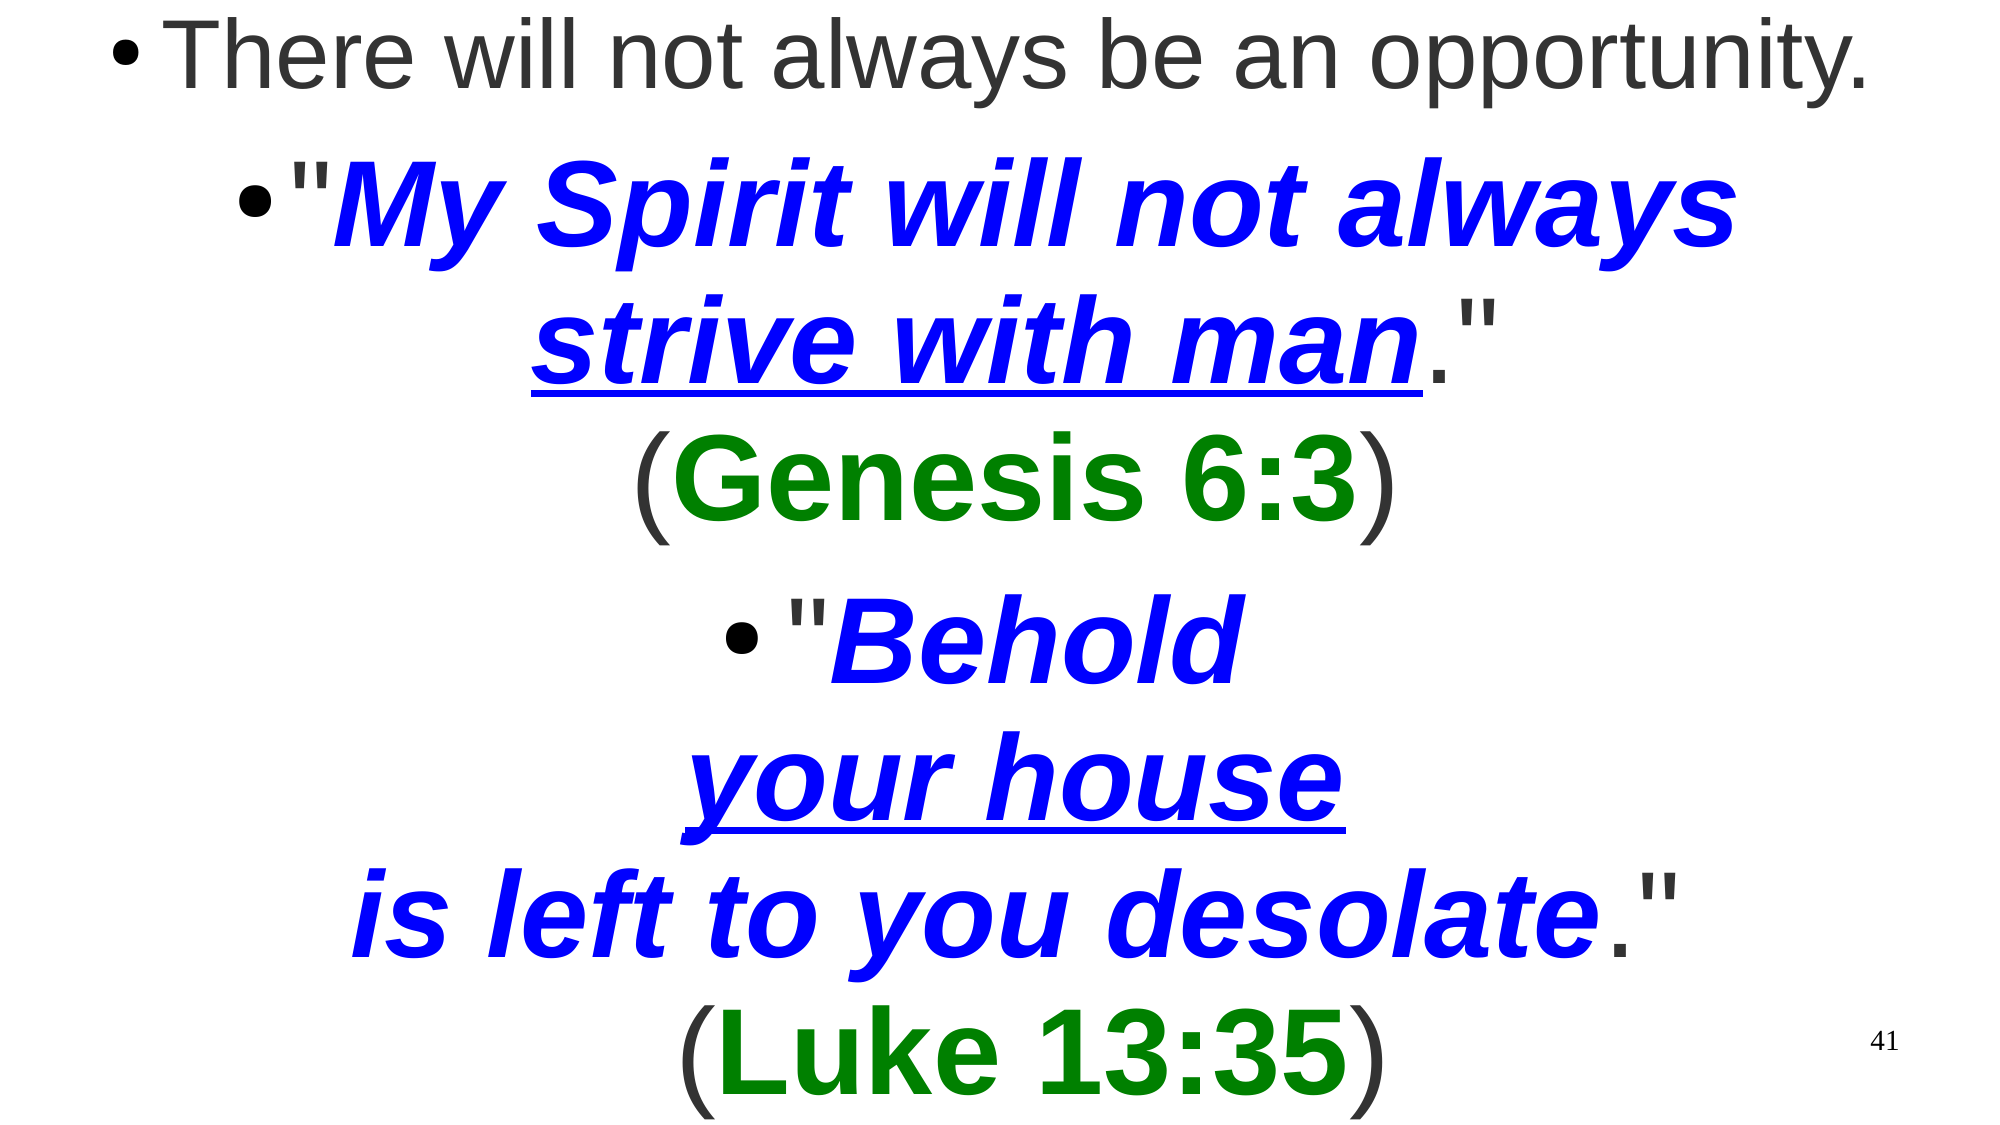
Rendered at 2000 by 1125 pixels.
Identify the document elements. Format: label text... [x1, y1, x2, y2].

list There will not always be an opportunity. "My Spirit will not always strive with man." (Genesis 6:3) "Behold your house is left to you desolate." (Luke 13:35) [0, 0, 1996, 1123]
